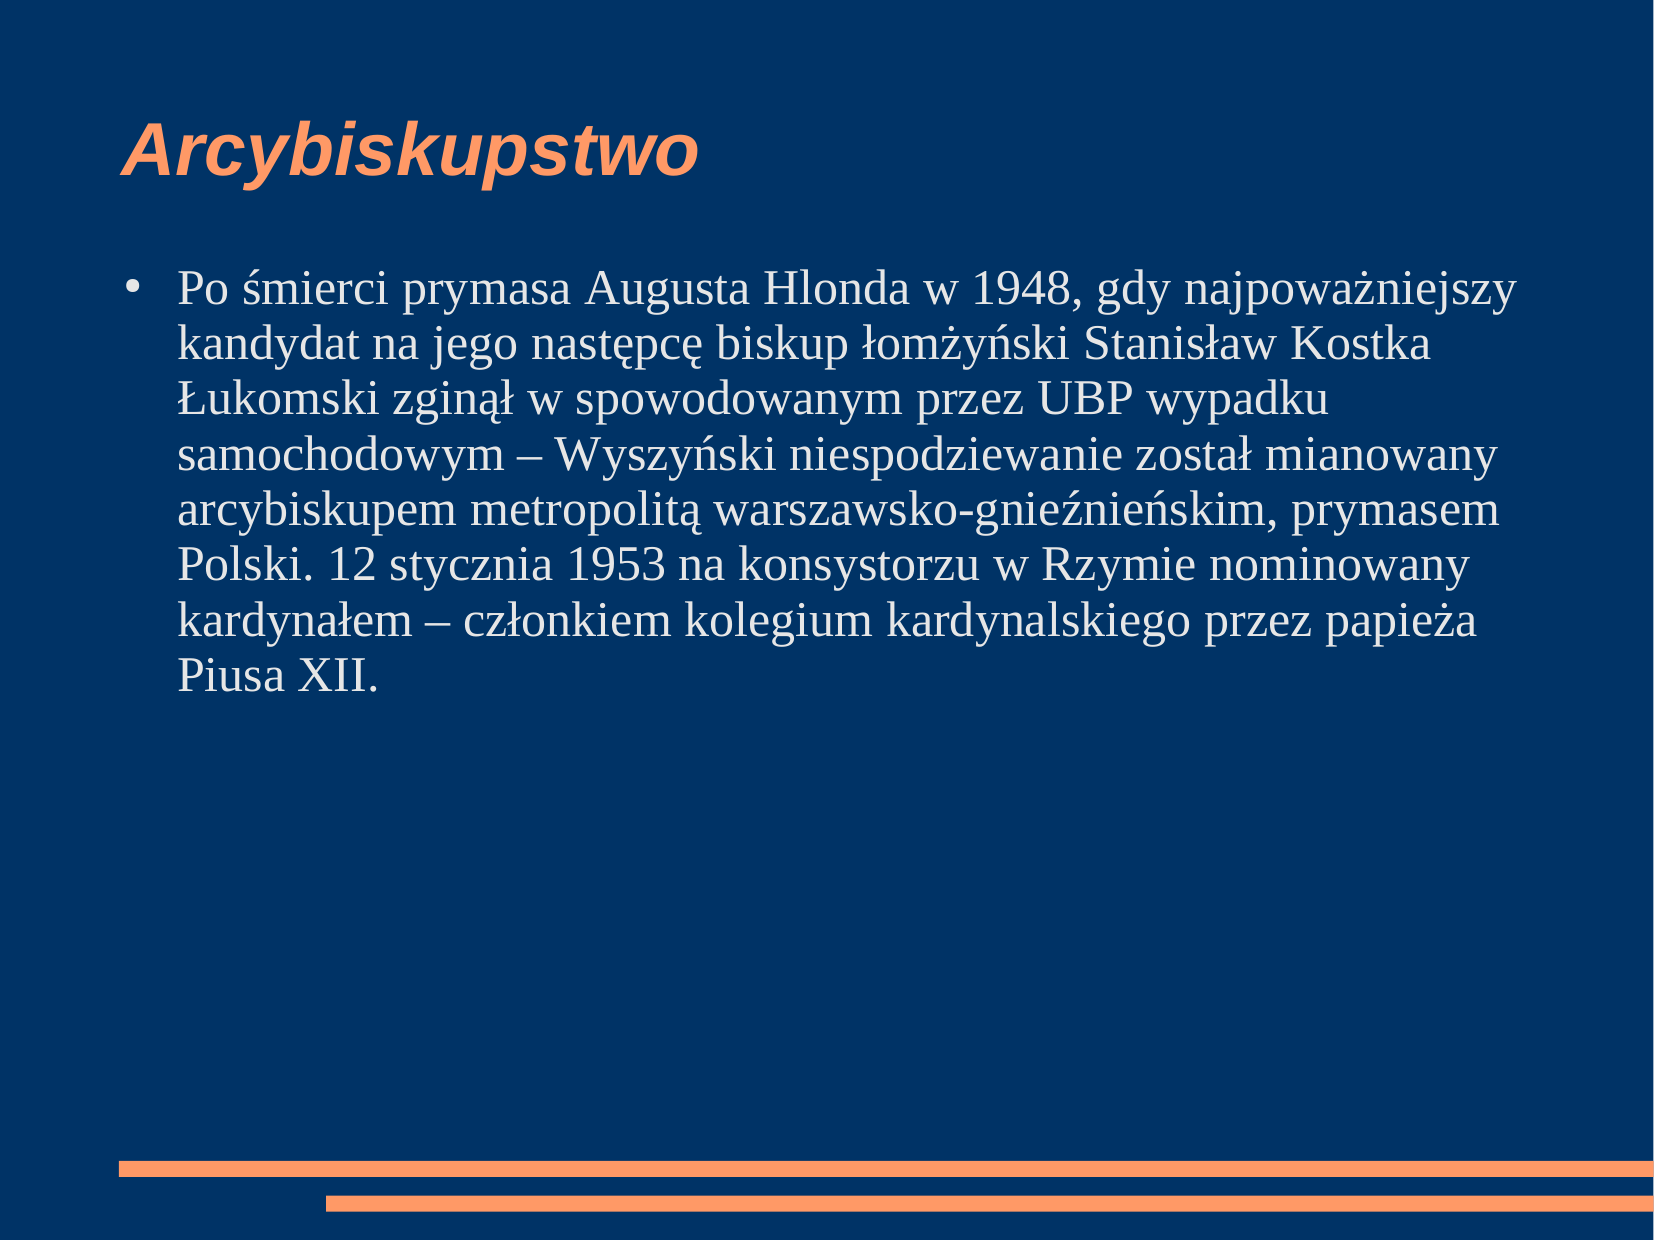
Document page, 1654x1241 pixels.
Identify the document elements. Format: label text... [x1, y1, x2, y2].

title Arcybiskupstwo [121, 46, 1534, 254]
list Po śmierci prymasa Augusta Hlonda w 1948, gdy najpoważniejszy kandydat na jego następcę biskup łomżyński Stanisław Kostka Łukomski zginął w spowodowanym przez UBP wypadku samochodowym – Wyszyński niespodziewanie został mianowany arcybiskupem metropolitą warszawsko-gnieźnieńskim, prymasem Polski. 12 stycznia 1953 na konsystorzu w Rzymie nominowany kardynałem – członkiem kolegium kardynalskiego przez papieża Piusa XII. [106, 259, 1592, 753]
